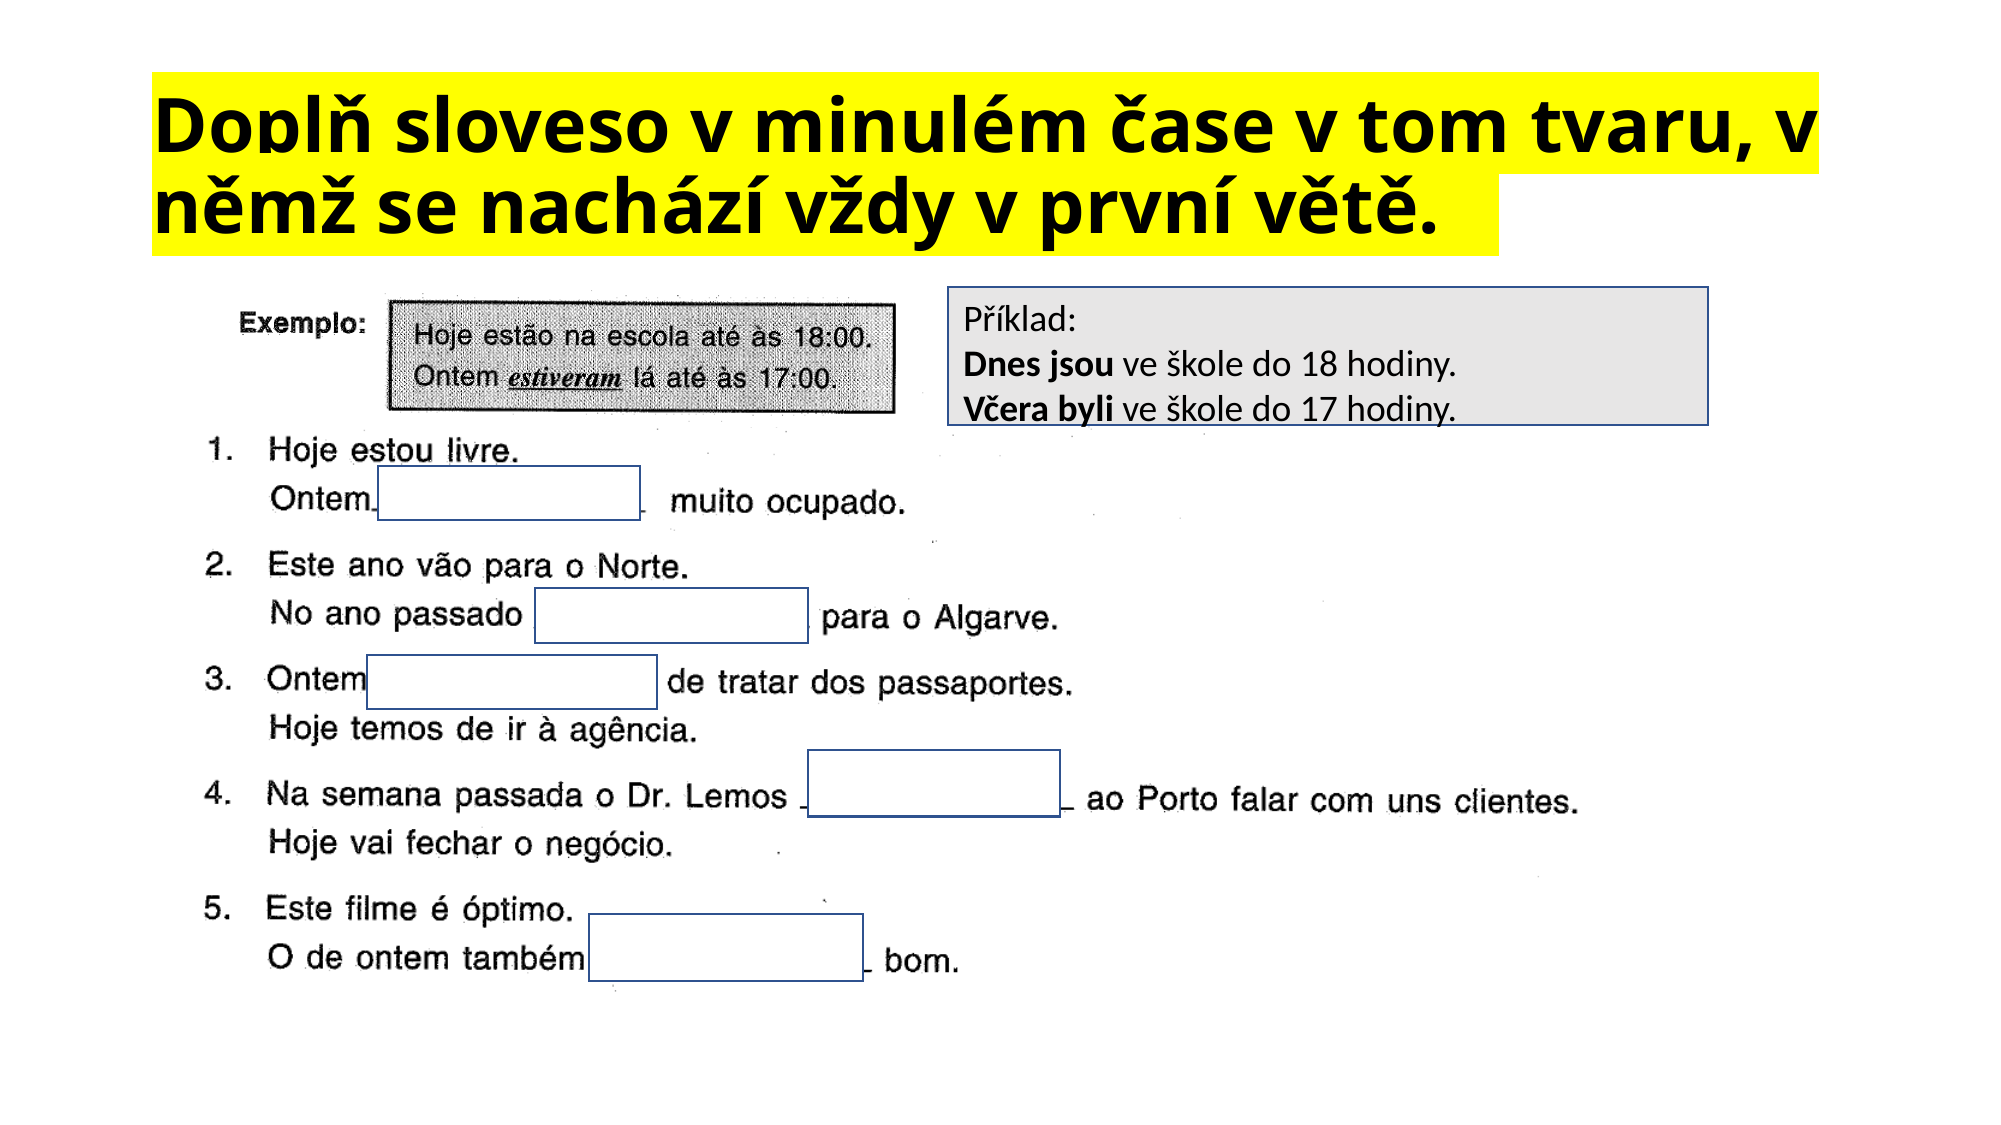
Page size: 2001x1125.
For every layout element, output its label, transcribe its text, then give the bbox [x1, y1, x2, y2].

text_box [589, 914, 863, 981]
text_box [535, 588, 808, 643]
text_box [808, 750, 1060, 816]
picture [174, 287, 1651, 1010]
text_box [378, 466, 640, 520]
title Doplň sloveso v minulém čase v tom tvaru, v němž se nachází vždy v první větě. [137, 59, 1863, 278]
text_box [367, 655, 657, 709]
text_box Příklad: Dnes jsou ve škole do 18 hodiny. Včera byli ve škole do 17 hodiny. [948, 287, 1708, 425]
